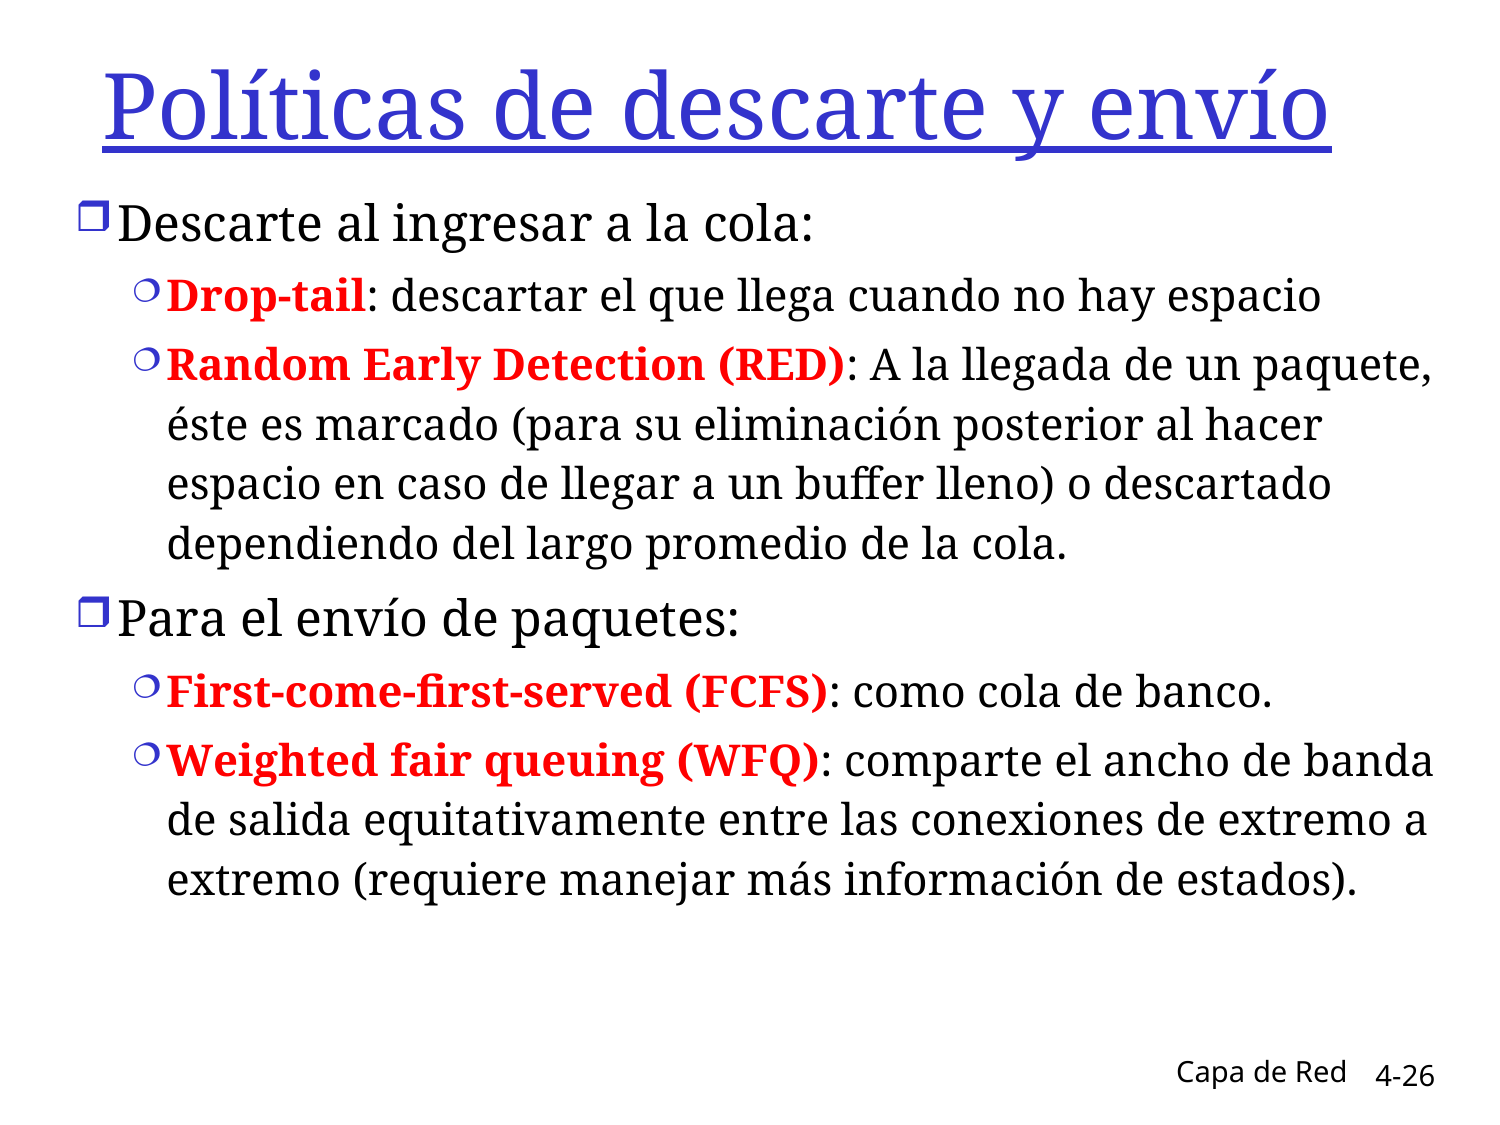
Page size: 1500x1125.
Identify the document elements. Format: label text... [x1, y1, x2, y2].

list Descarte al ingresar a la cola: Drop-tail: descartar el que llega cuando no hay espacio Random Early Detection (RED): A la llegada de un paquete, éste es marcado (para su eliminación posterior al hacer espacio en caso de llegar a un buffer lleno) o descartado dependiendo del largo promedio de la cola. Para el envío de paquetes: First-come-first-served (FCFS): como cola de banco. Weighted fair queuing (WFQ): comparte el ancho de banda de salida equitativamente entre las conexiones de extremo a extremo (requiere manejar más información de estados). [75, 187, 1463, 954]
title Políticas de descarte y envío [87, 23, 1426, 187]
